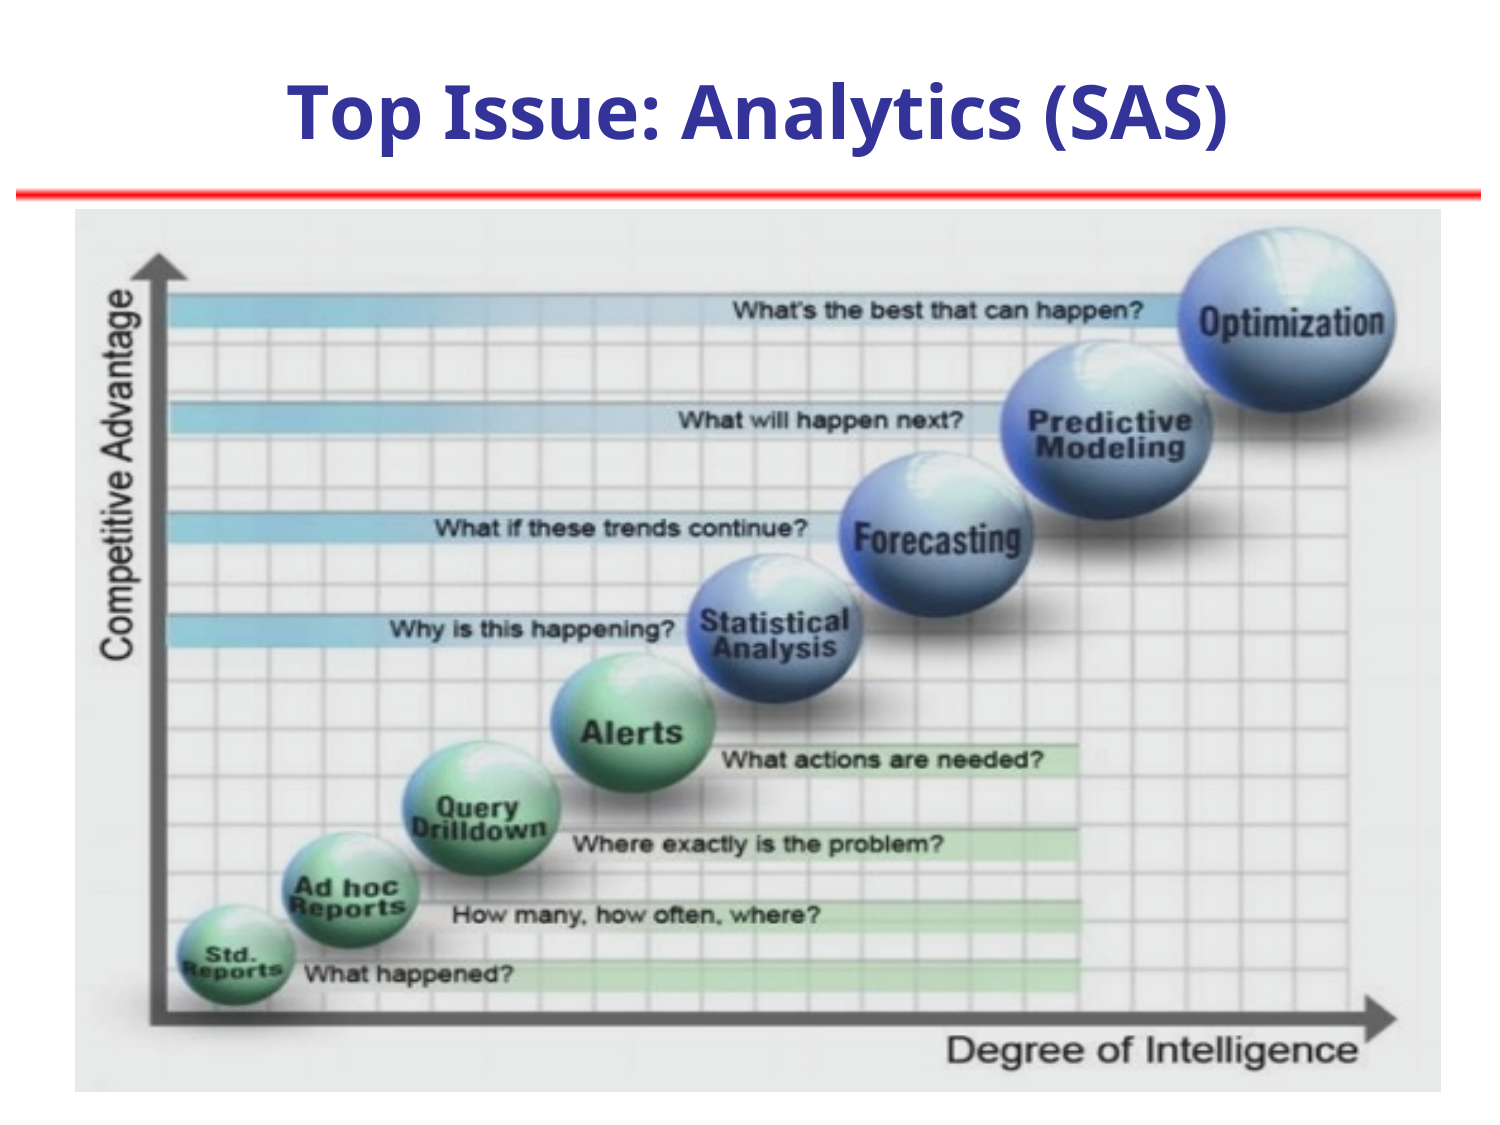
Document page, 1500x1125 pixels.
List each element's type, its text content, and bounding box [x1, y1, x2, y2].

picture [75, 209, 1441, 1092]
title Top Issue: Analytics (SAS) [124, 0, 1391, 163]
